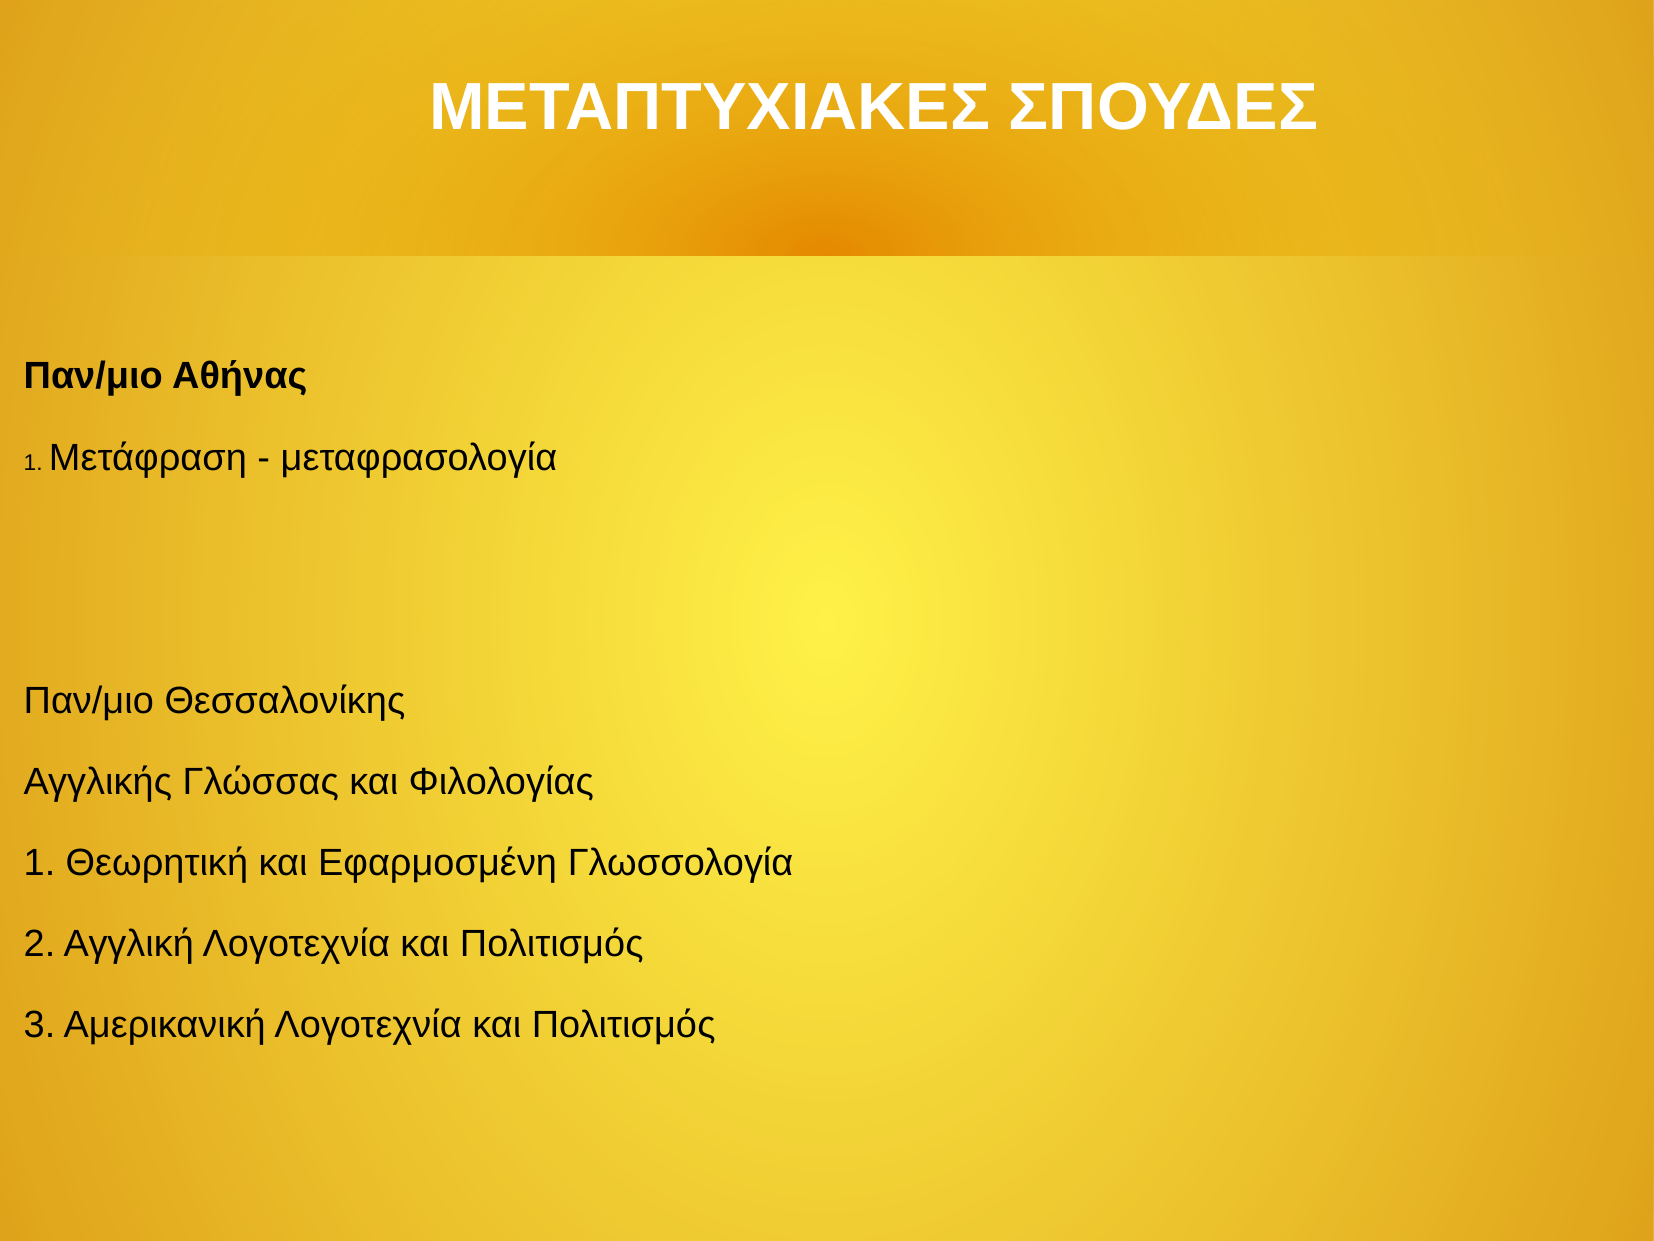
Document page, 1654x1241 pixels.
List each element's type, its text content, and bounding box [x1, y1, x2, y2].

list Παν/μιο Αθήνας 1. Μετάφραση - μεταφρασολογία Παν/μιο Θεσσαλονίκης Αγγλικής Γλώσσας και Φιλολογίας 1. Θεωρητική και Εφαρμοσμένη Γλωσσολογία 2. Αγγλική Λογοτεχνία και Πολιτισμός 3. Αμερικανική Λογοτεχνία και Πολιτισμός [23, 354, 1583, 1052]
title ΜΕΤΑΠΤΥΧΙΑΚΕΣ ΣΠΟΥΔΕΣ [129, 0, 1619, 284]
